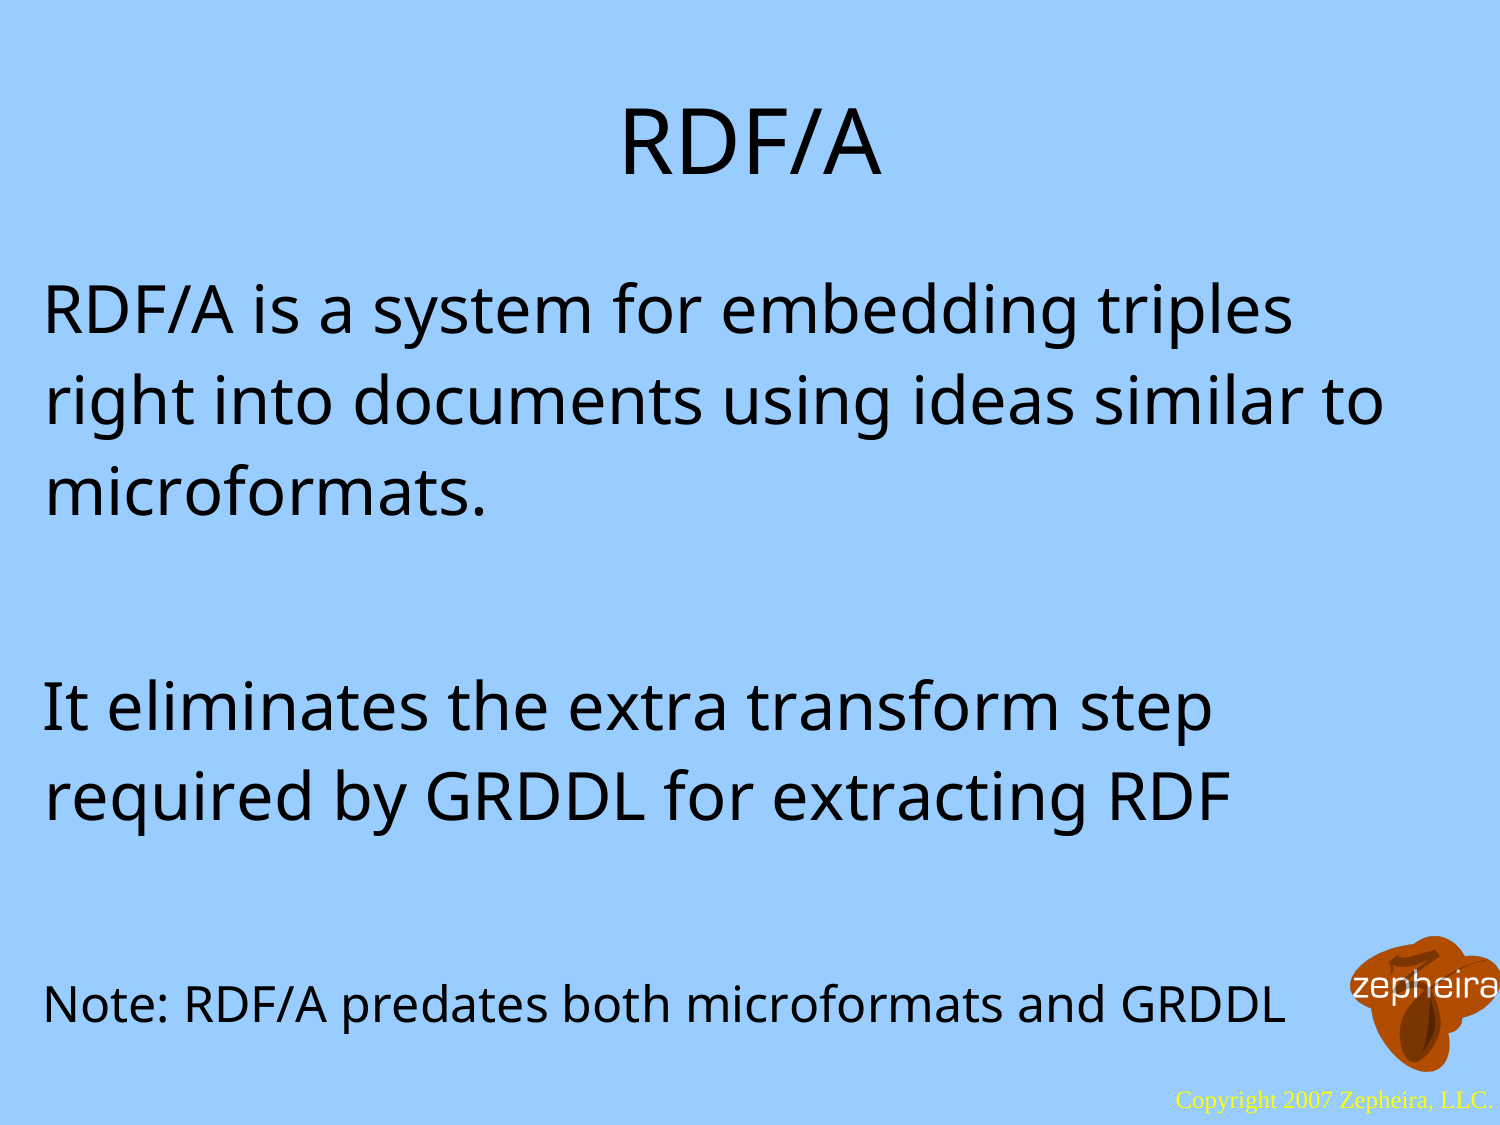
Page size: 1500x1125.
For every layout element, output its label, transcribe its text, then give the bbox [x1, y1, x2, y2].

picture [1350, 936, 1500, 1072]
list RDF/A is a system for embedding triples right into documents using ideas similar to microformats. It eliminates the extra transform step required by GRDDL for extracting RDF Note: RDF/A predates both microformats and GRDDL [42, 262, 1456, 1061]
title RDF/A [75, 45, 1425, 233]
